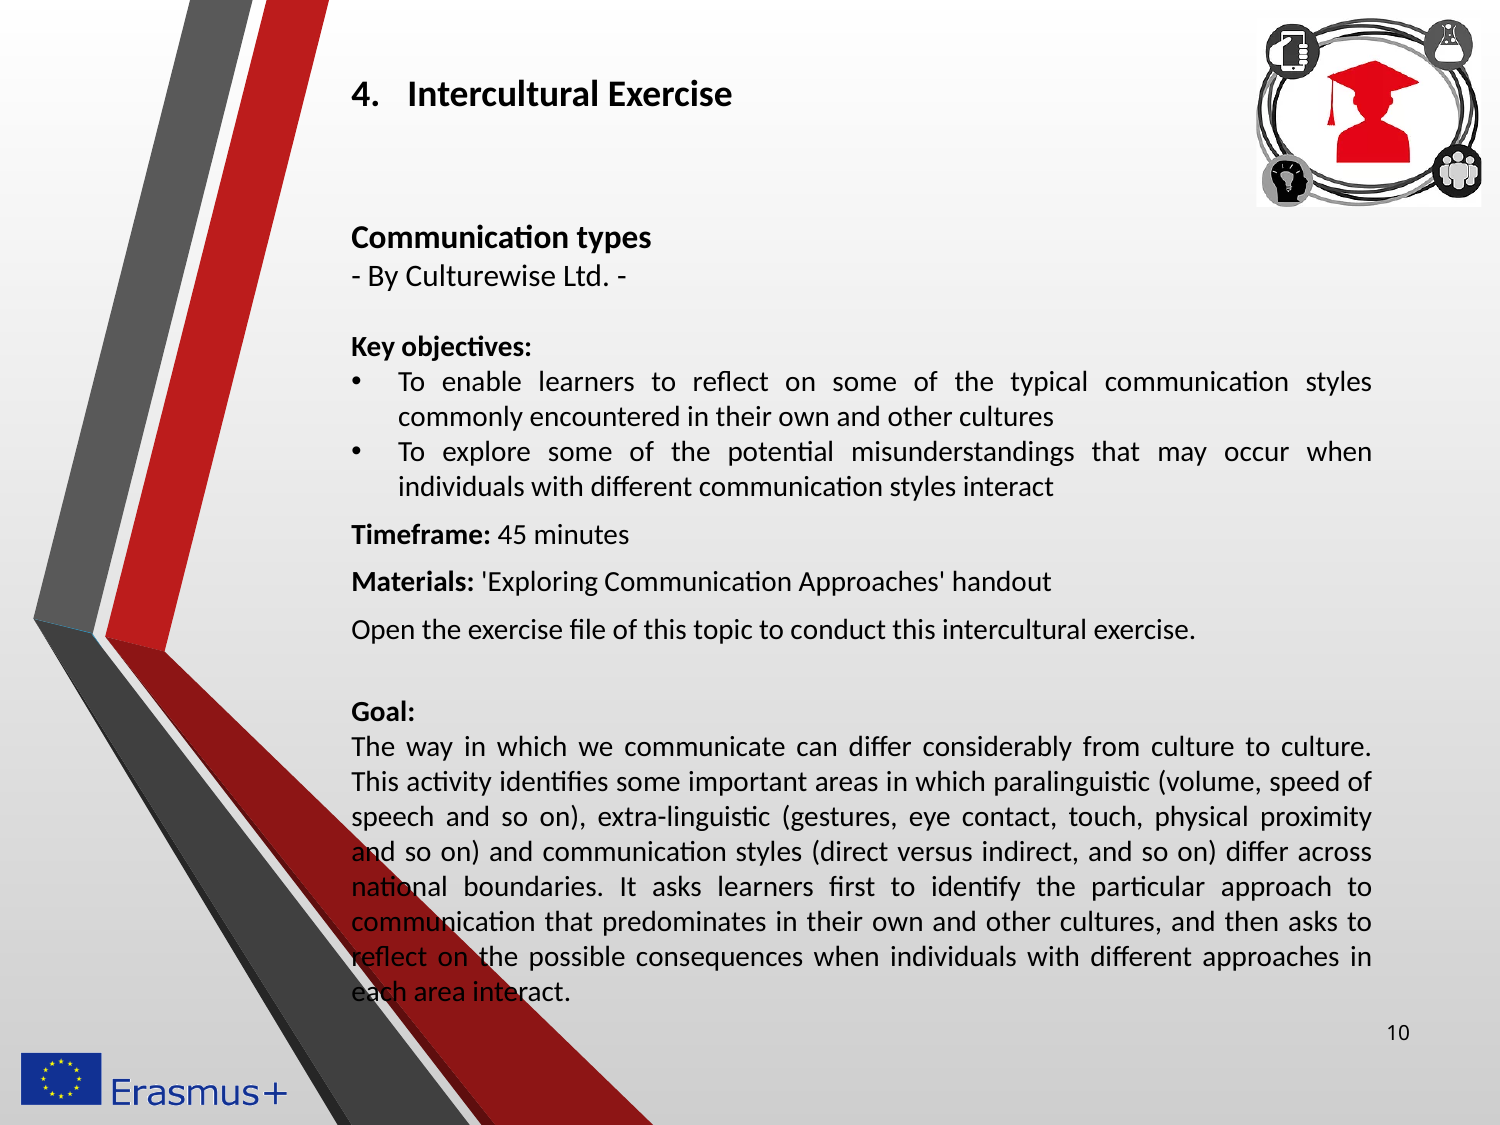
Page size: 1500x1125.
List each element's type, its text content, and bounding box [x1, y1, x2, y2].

picture [5, 1037, 302, 1120]
text_box Intercultural Exercise [336, 61, 975, 122]
picture [1256, 18, 1482, 207]
slide_number <numer> [1357, 1003, 1425, 1064]
text_box Communication types - By Culturewise Ltd. - Key objectives: To enable learners to reflect on some of the typical communication styles commonly encountered in their own and other cultures To explore some of the potential misunderstandings that may occur when individuals with different communication styles interact Timeframe: 45 minutes Materials: 'Exploring Communication Approaches' handout Open the exercise file of this topic to conduct this intercultural exercise. Goal: The way in which we communicate can differ considerably from culture to culture. This activity identifies some important areas in which paralinguistic (volume, speed of speech and so on), extra-linguistic (gestures, eye contact, touch, physical proximity and so on) and communication styles (direct versus indirect, and so on) differ across national boundaries. It asks learners first to identify the particular approach to communication that predominates in their own and other cultures, and then asks to reflect on the possible consequences when individuals with different approaches in each area interact. [336, 208, 1388, 1015]
chart [1257, 19, 1483, 209]
